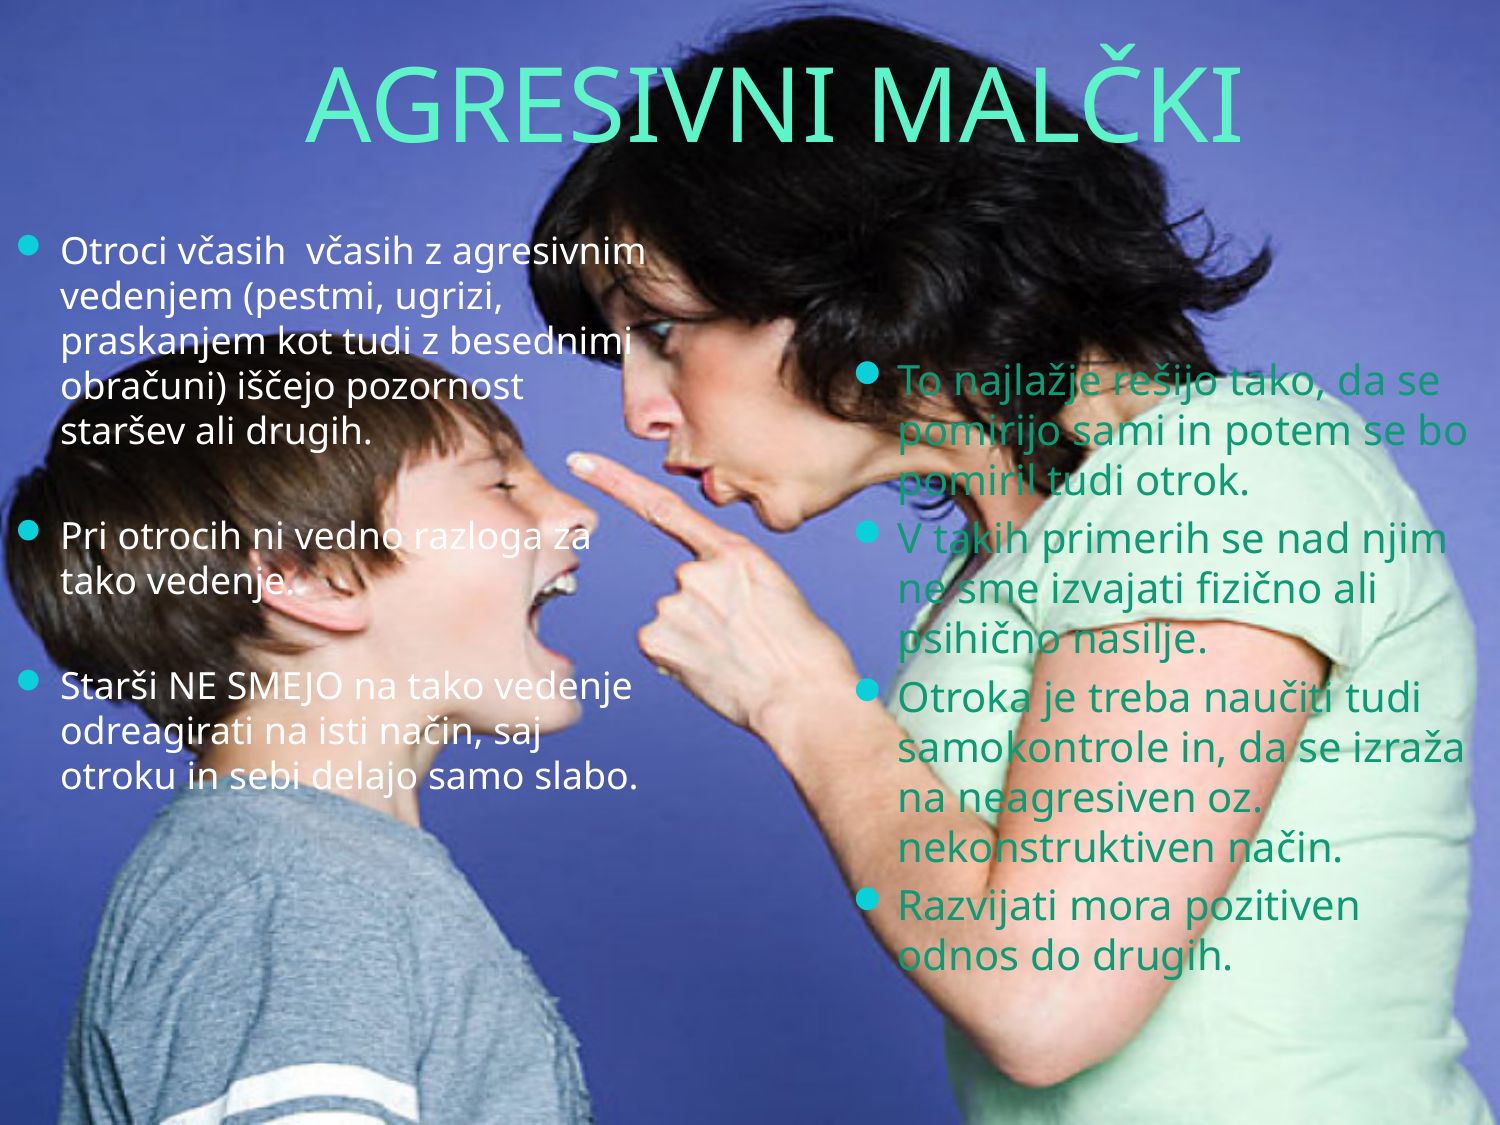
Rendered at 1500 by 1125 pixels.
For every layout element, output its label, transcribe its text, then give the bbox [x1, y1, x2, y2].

list To najlažje rešijo tako, da se pomirijo sami in potem se bo pomiril tudi otrok. V takih primerih se nad njim ne sme izvajati fizično ali psihično nasilje. Otroka je treba naučiti tudi samokontrole in, da se izraža na neagresiven oz. nekonstruktiven način. Razvijati mora pozitiven odnos do drugih. [837, 345, 1500, 1125]
list Otroci včasih včasih z agresivnim vedenjem (pestmi, ugrizi, praskanjem kot tudi z besednimi obračuni) iščejo pozornost staršev ali drugih. Pri otrocih ni vedno razloga za tako vedenje. Starši NE SMEJO na tako vedenje odreagirati na isti način, saj otroku in sebi delajo samo slabo. [0, 220, 663, 948]
title AGRESIVNI MALČKI [100, 0, 1451, 164]
picture [0, 0, 1500, 1125]
